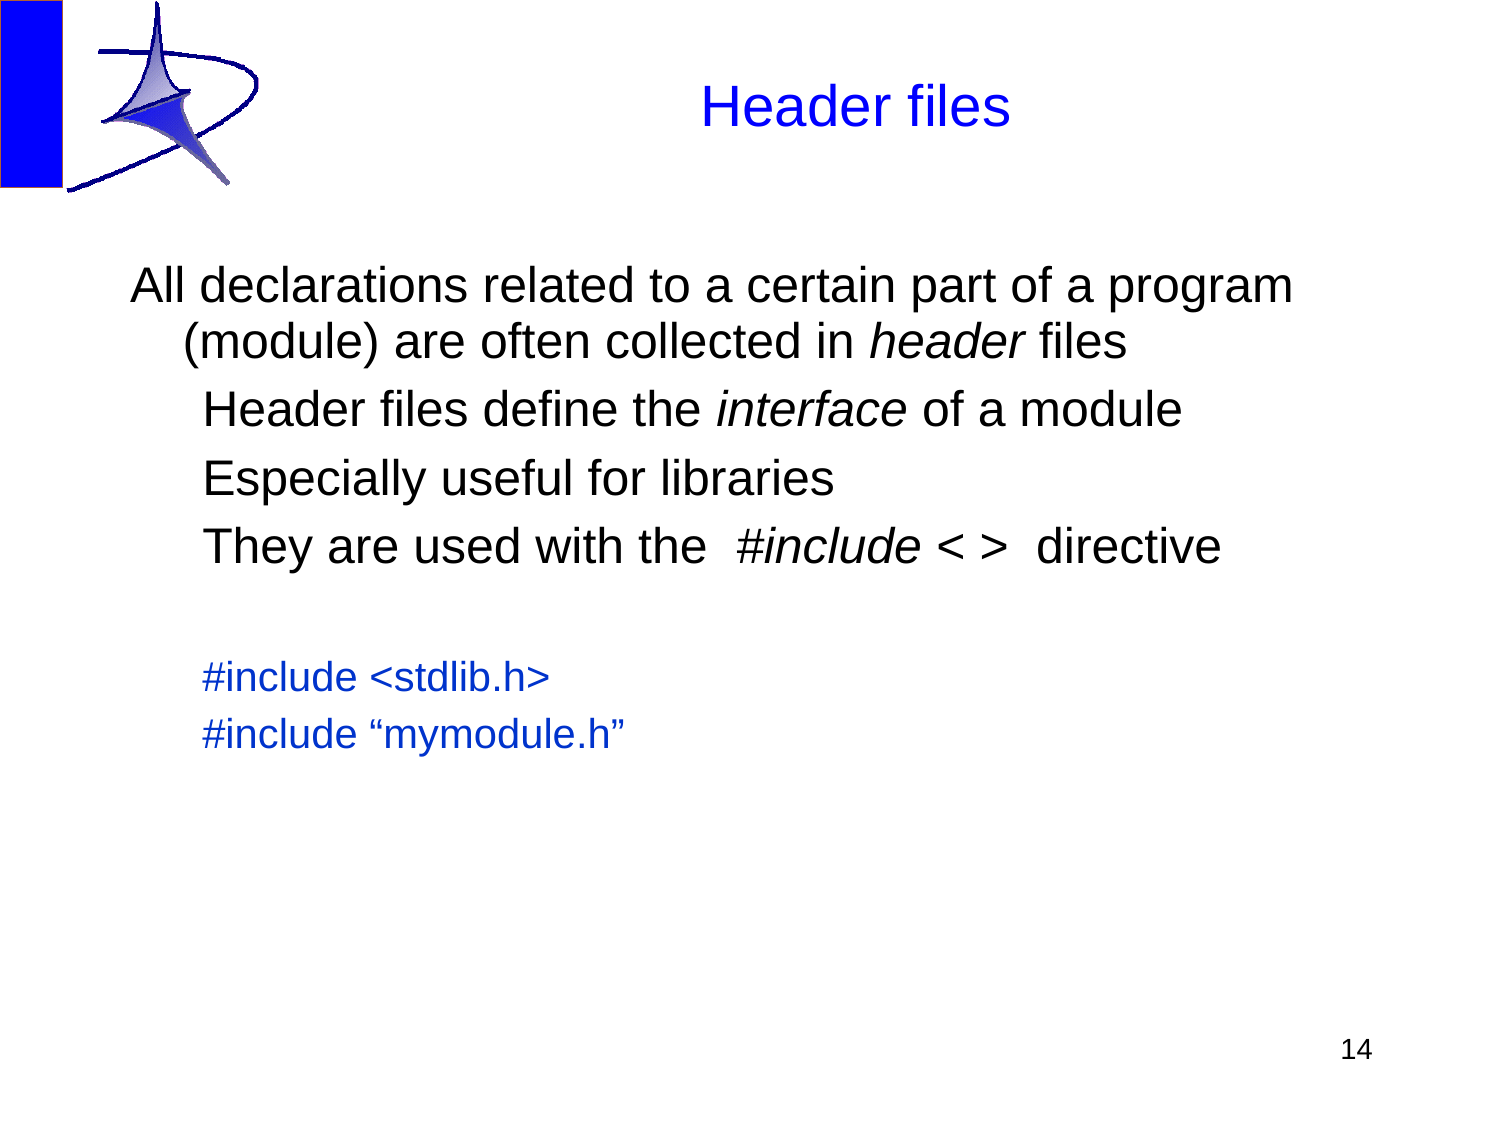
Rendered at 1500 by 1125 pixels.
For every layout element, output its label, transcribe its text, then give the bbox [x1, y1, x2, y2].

title Header files [262, 24, 1450, 188]
picture [62, 0, 263, 197]
list All declarations related to a certain part of a program (module) are often collected in header files Header files define the interface of a module Especially useful for libraries They are used with the #include < > directive #include <stdlib.h> #include “mymodule.h” [112, 249, 1450, 1001]
